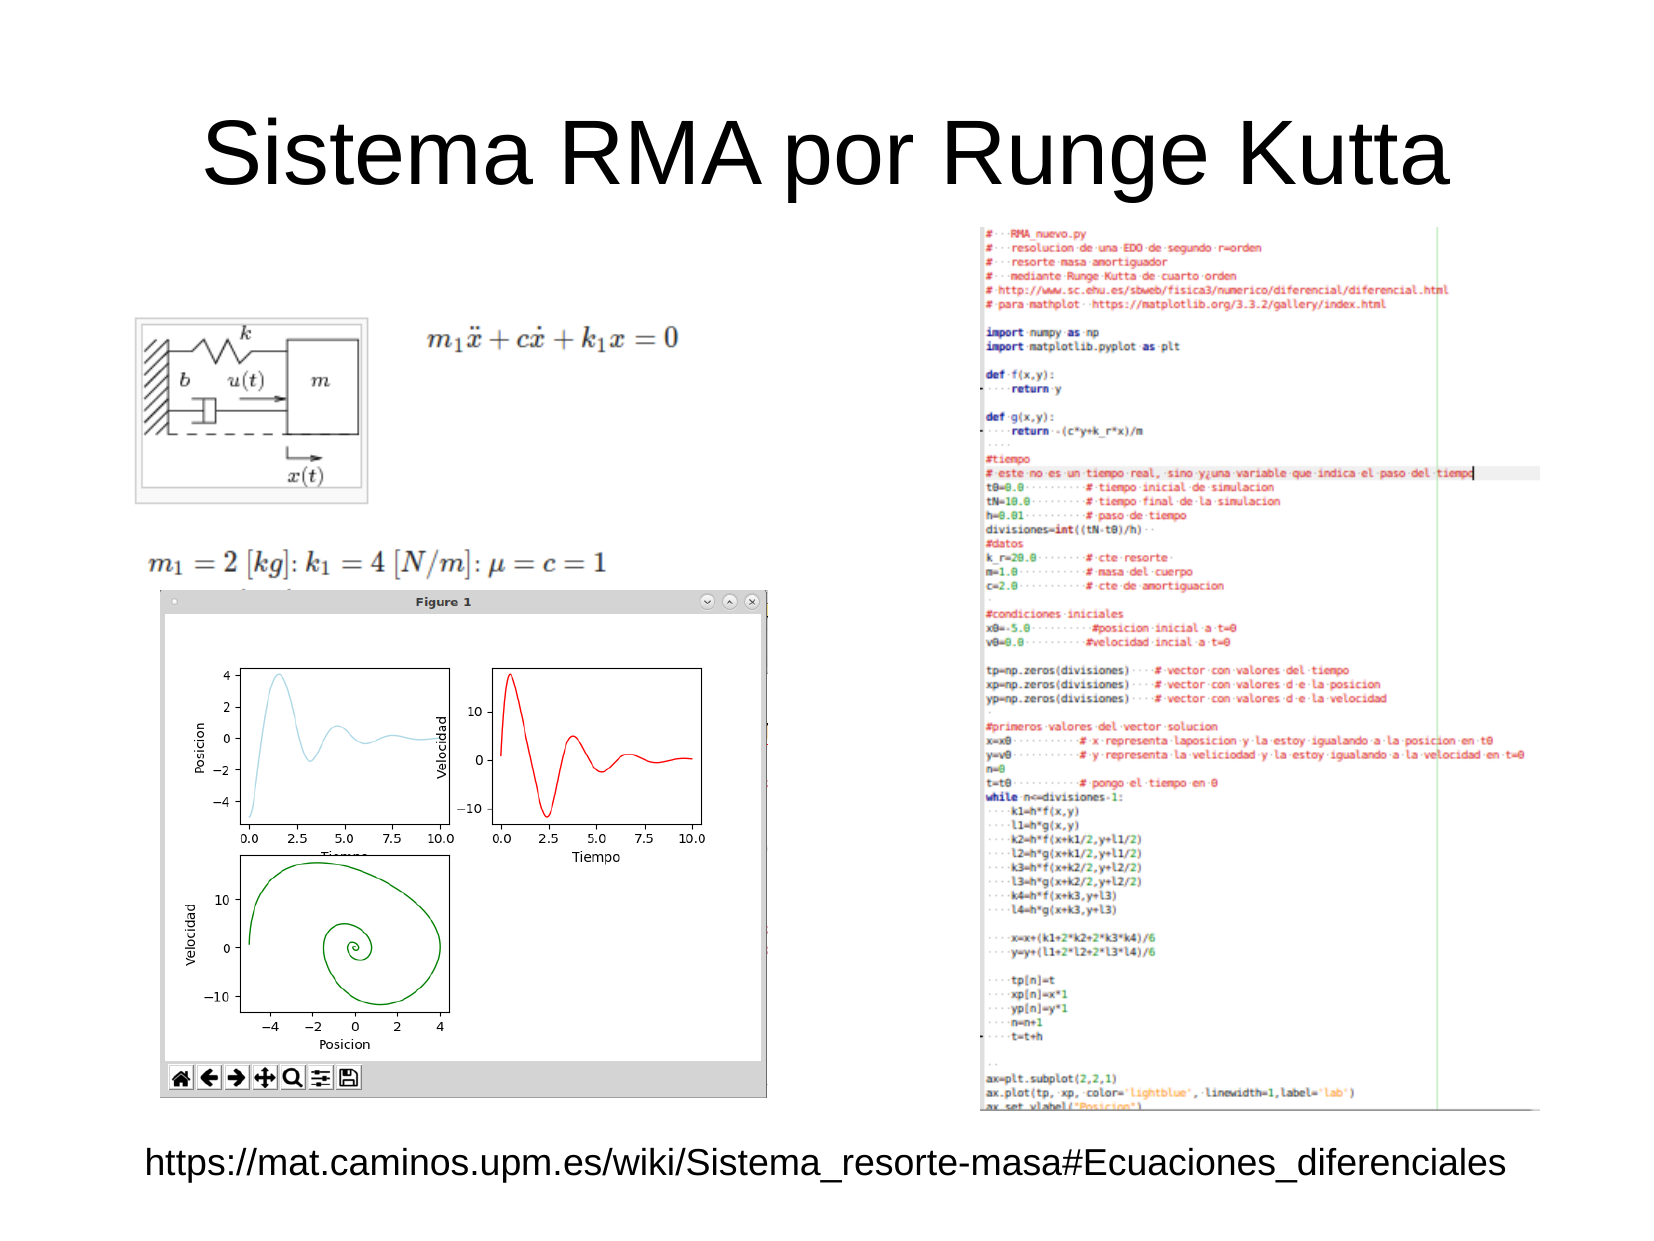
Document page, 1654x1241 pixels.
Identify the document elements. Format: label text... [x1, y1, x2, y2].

title Sistema RMA por Runge Kutta [82, 49, 1571, 257]
picture [118, 299, 389, 520]
picture [980, 227, 1540, 1111]
picture [413, 320, 694, 367]
text_box https://mat.caminos.upm.es/wiki/Sistema_resorte-masa#Ecuaciones_diferenciales [129, 1133, 1619, 1191]
picture [139, 540, 768, 1098]
